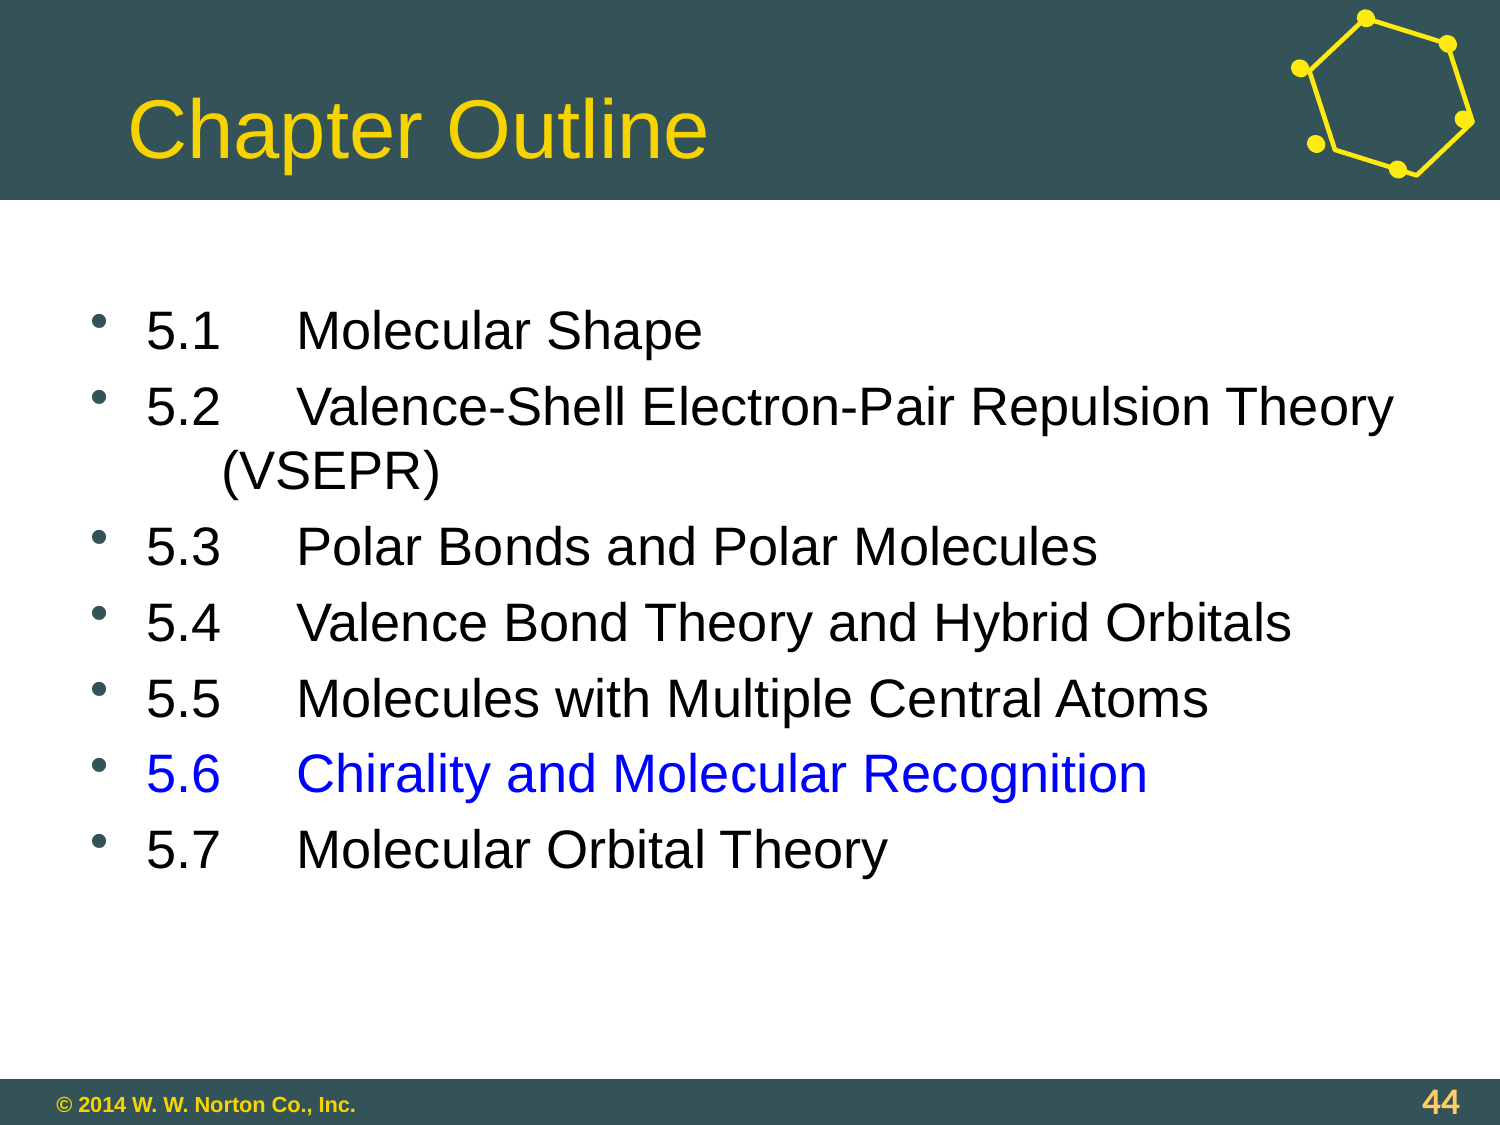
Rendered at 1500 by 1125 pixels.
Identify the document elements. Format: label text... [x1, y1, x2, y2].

slide_number <number> [1400, 1073, 1475, 1125]
list 5.1 Molecular Shape 5.2 Valence-Shell Electron-Pair Repulsion Theory (VSEPR) 5.3 Polar Bonds and Polar Molecules 5.4 Valence Bond Theory and Hybrid Orbitals 5.5 Molecules with Multiple Central Atoms 5.6 Chirality and Molecular Recognition 5.7 Molecular Orbital Theory [75, 287, 1413, 963]
title Chapter Outline [112, 50, 1388, 200]
